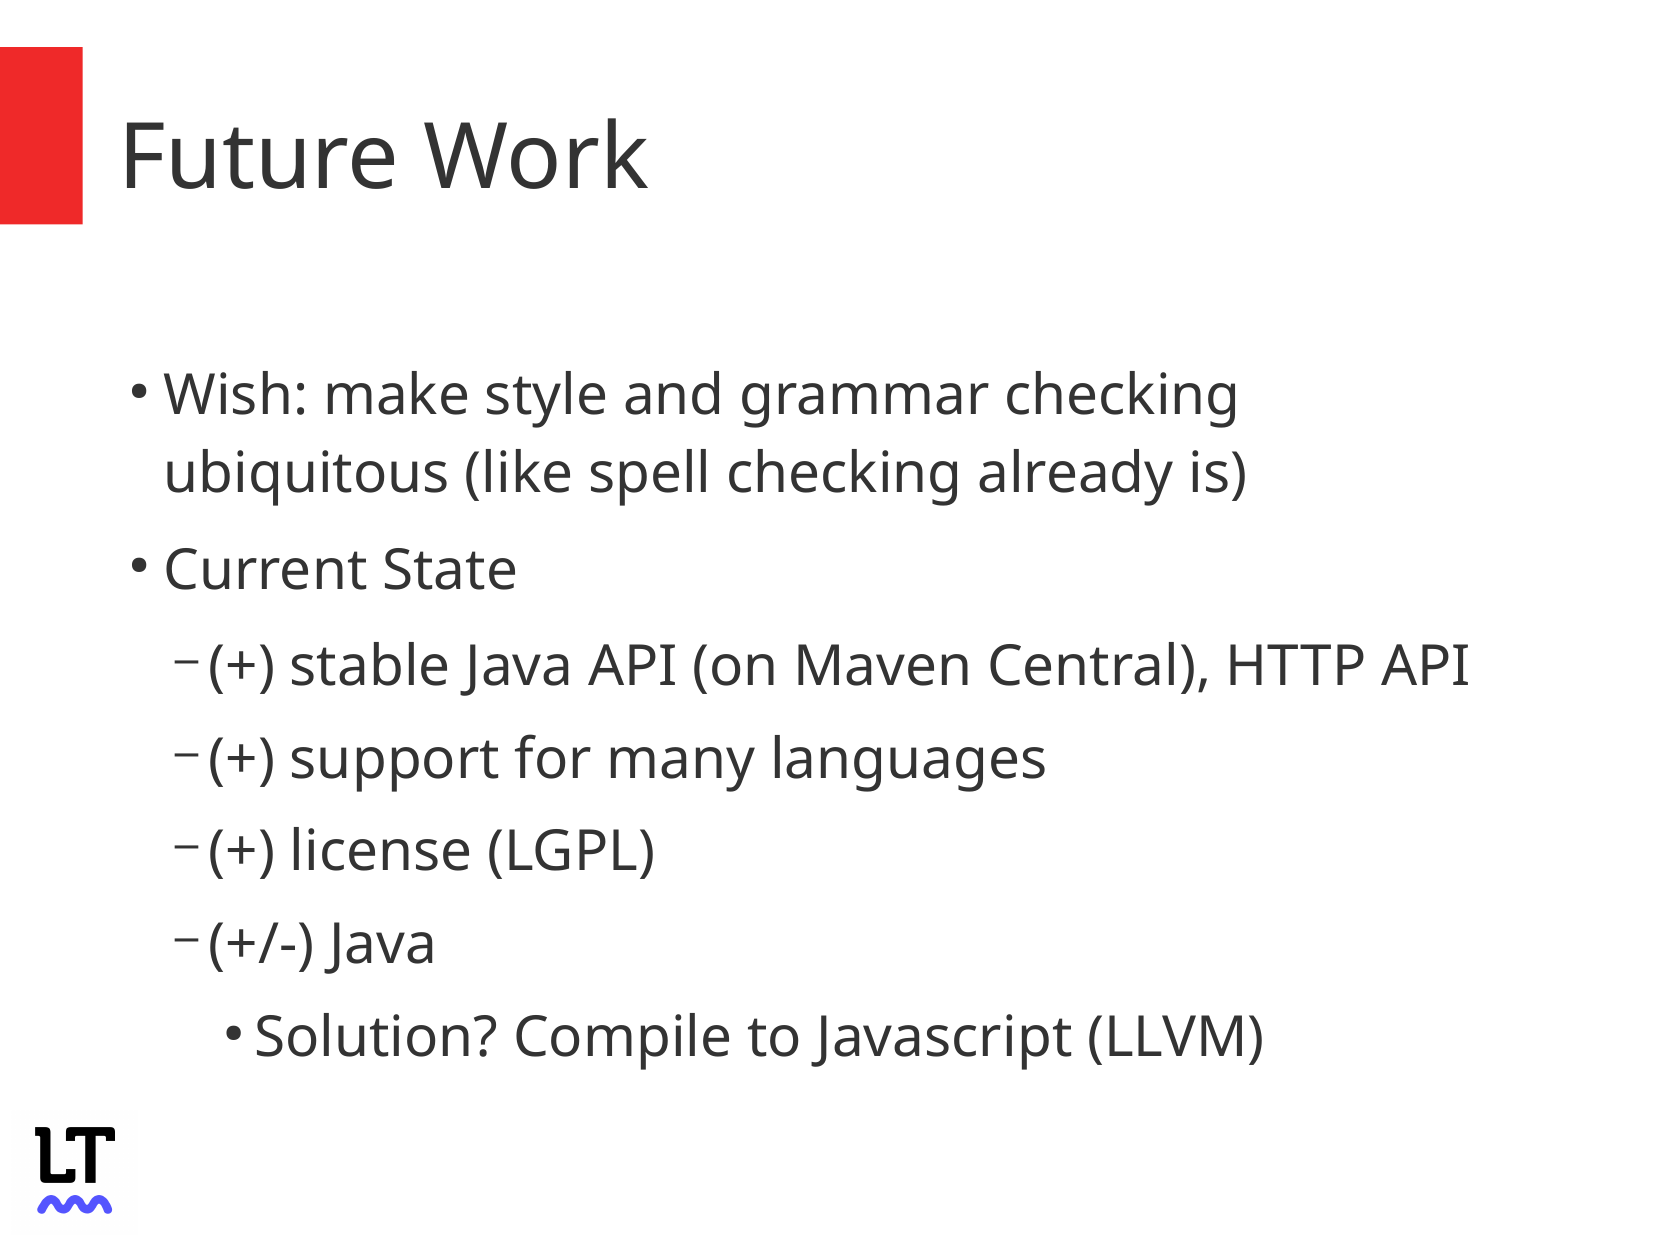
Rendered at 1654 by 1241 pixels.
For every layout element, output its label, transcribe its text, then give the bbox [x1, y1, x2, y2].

list Wish: make style and grammar checking ubiquitous (like spell checking already is) Current State (+) stable Java API (on Maven Central), HTTP API (+) support for many languages (+) license (LGPL) (+/-) Java Solution? Compile to Javascript (LLVM) [118, 354, 1536, 1074]
picture [11, 1110, 138, 1235]
title Future Work [118, 49, 1571, 257]
